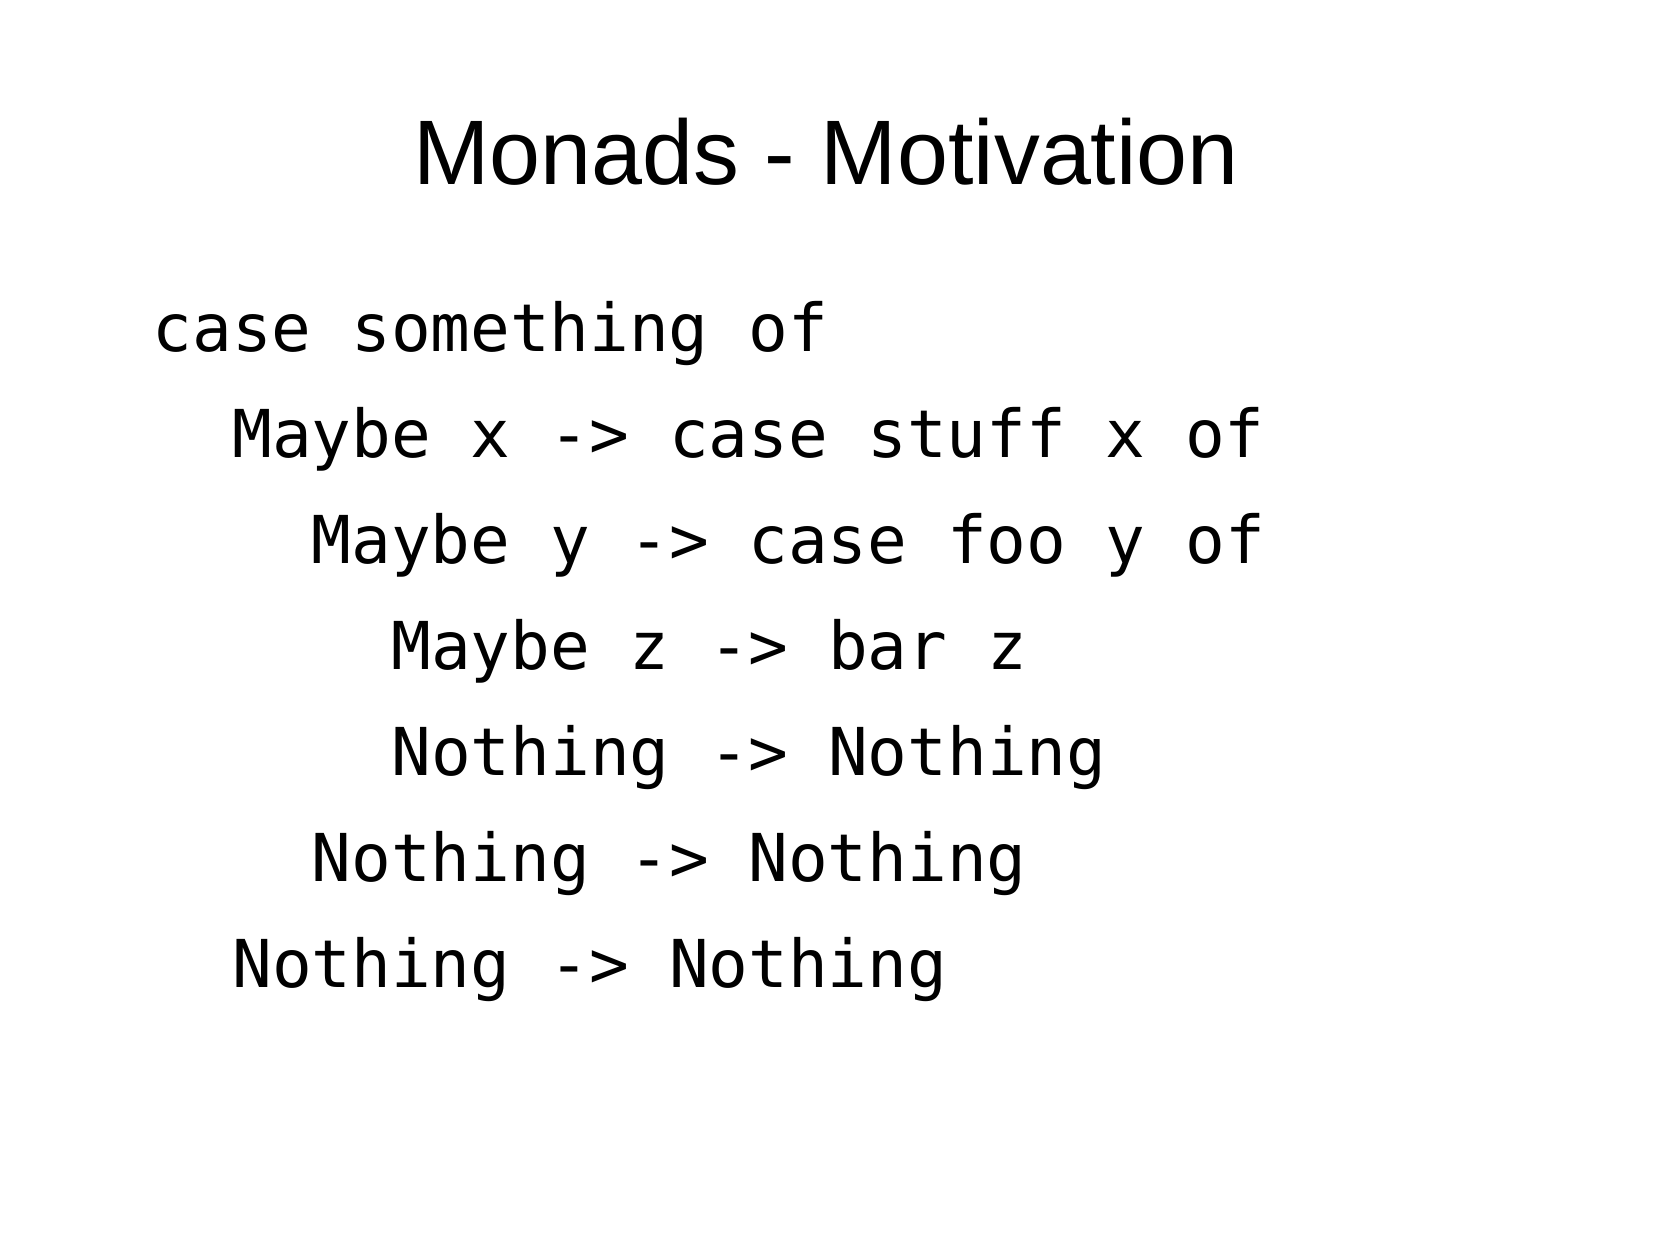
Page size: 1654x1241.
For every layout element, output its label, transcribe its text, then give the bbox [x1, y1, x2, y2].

title Monads - Motivation [82, 49, 1571, 257]
list case something of Maybe x -> case stuff x of Maybe y -> case foo y of Maybe z -> bar z Nothing -> Nothing Nothing -> Nothing Nothing -> Nothing [82, 290, 1571, 1010]
